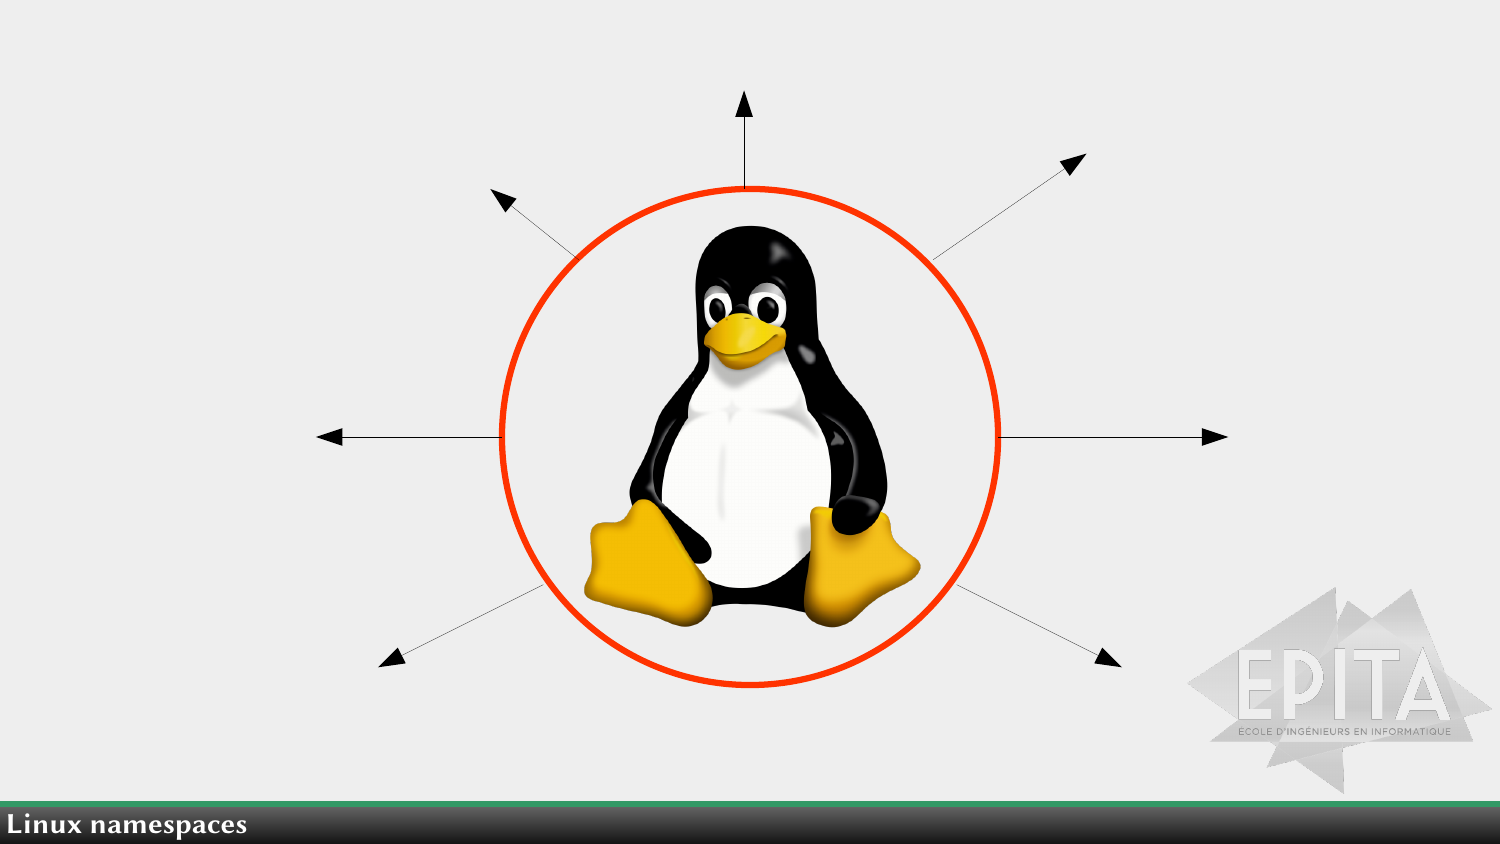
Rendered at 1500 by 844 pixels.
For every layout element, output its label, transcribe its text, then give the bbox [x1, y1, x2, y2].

title Linux namespaces [5, 801, 1075, 844]
picture [1187, 587, 1492, 794]
picture [561, 199, 939, 645]
